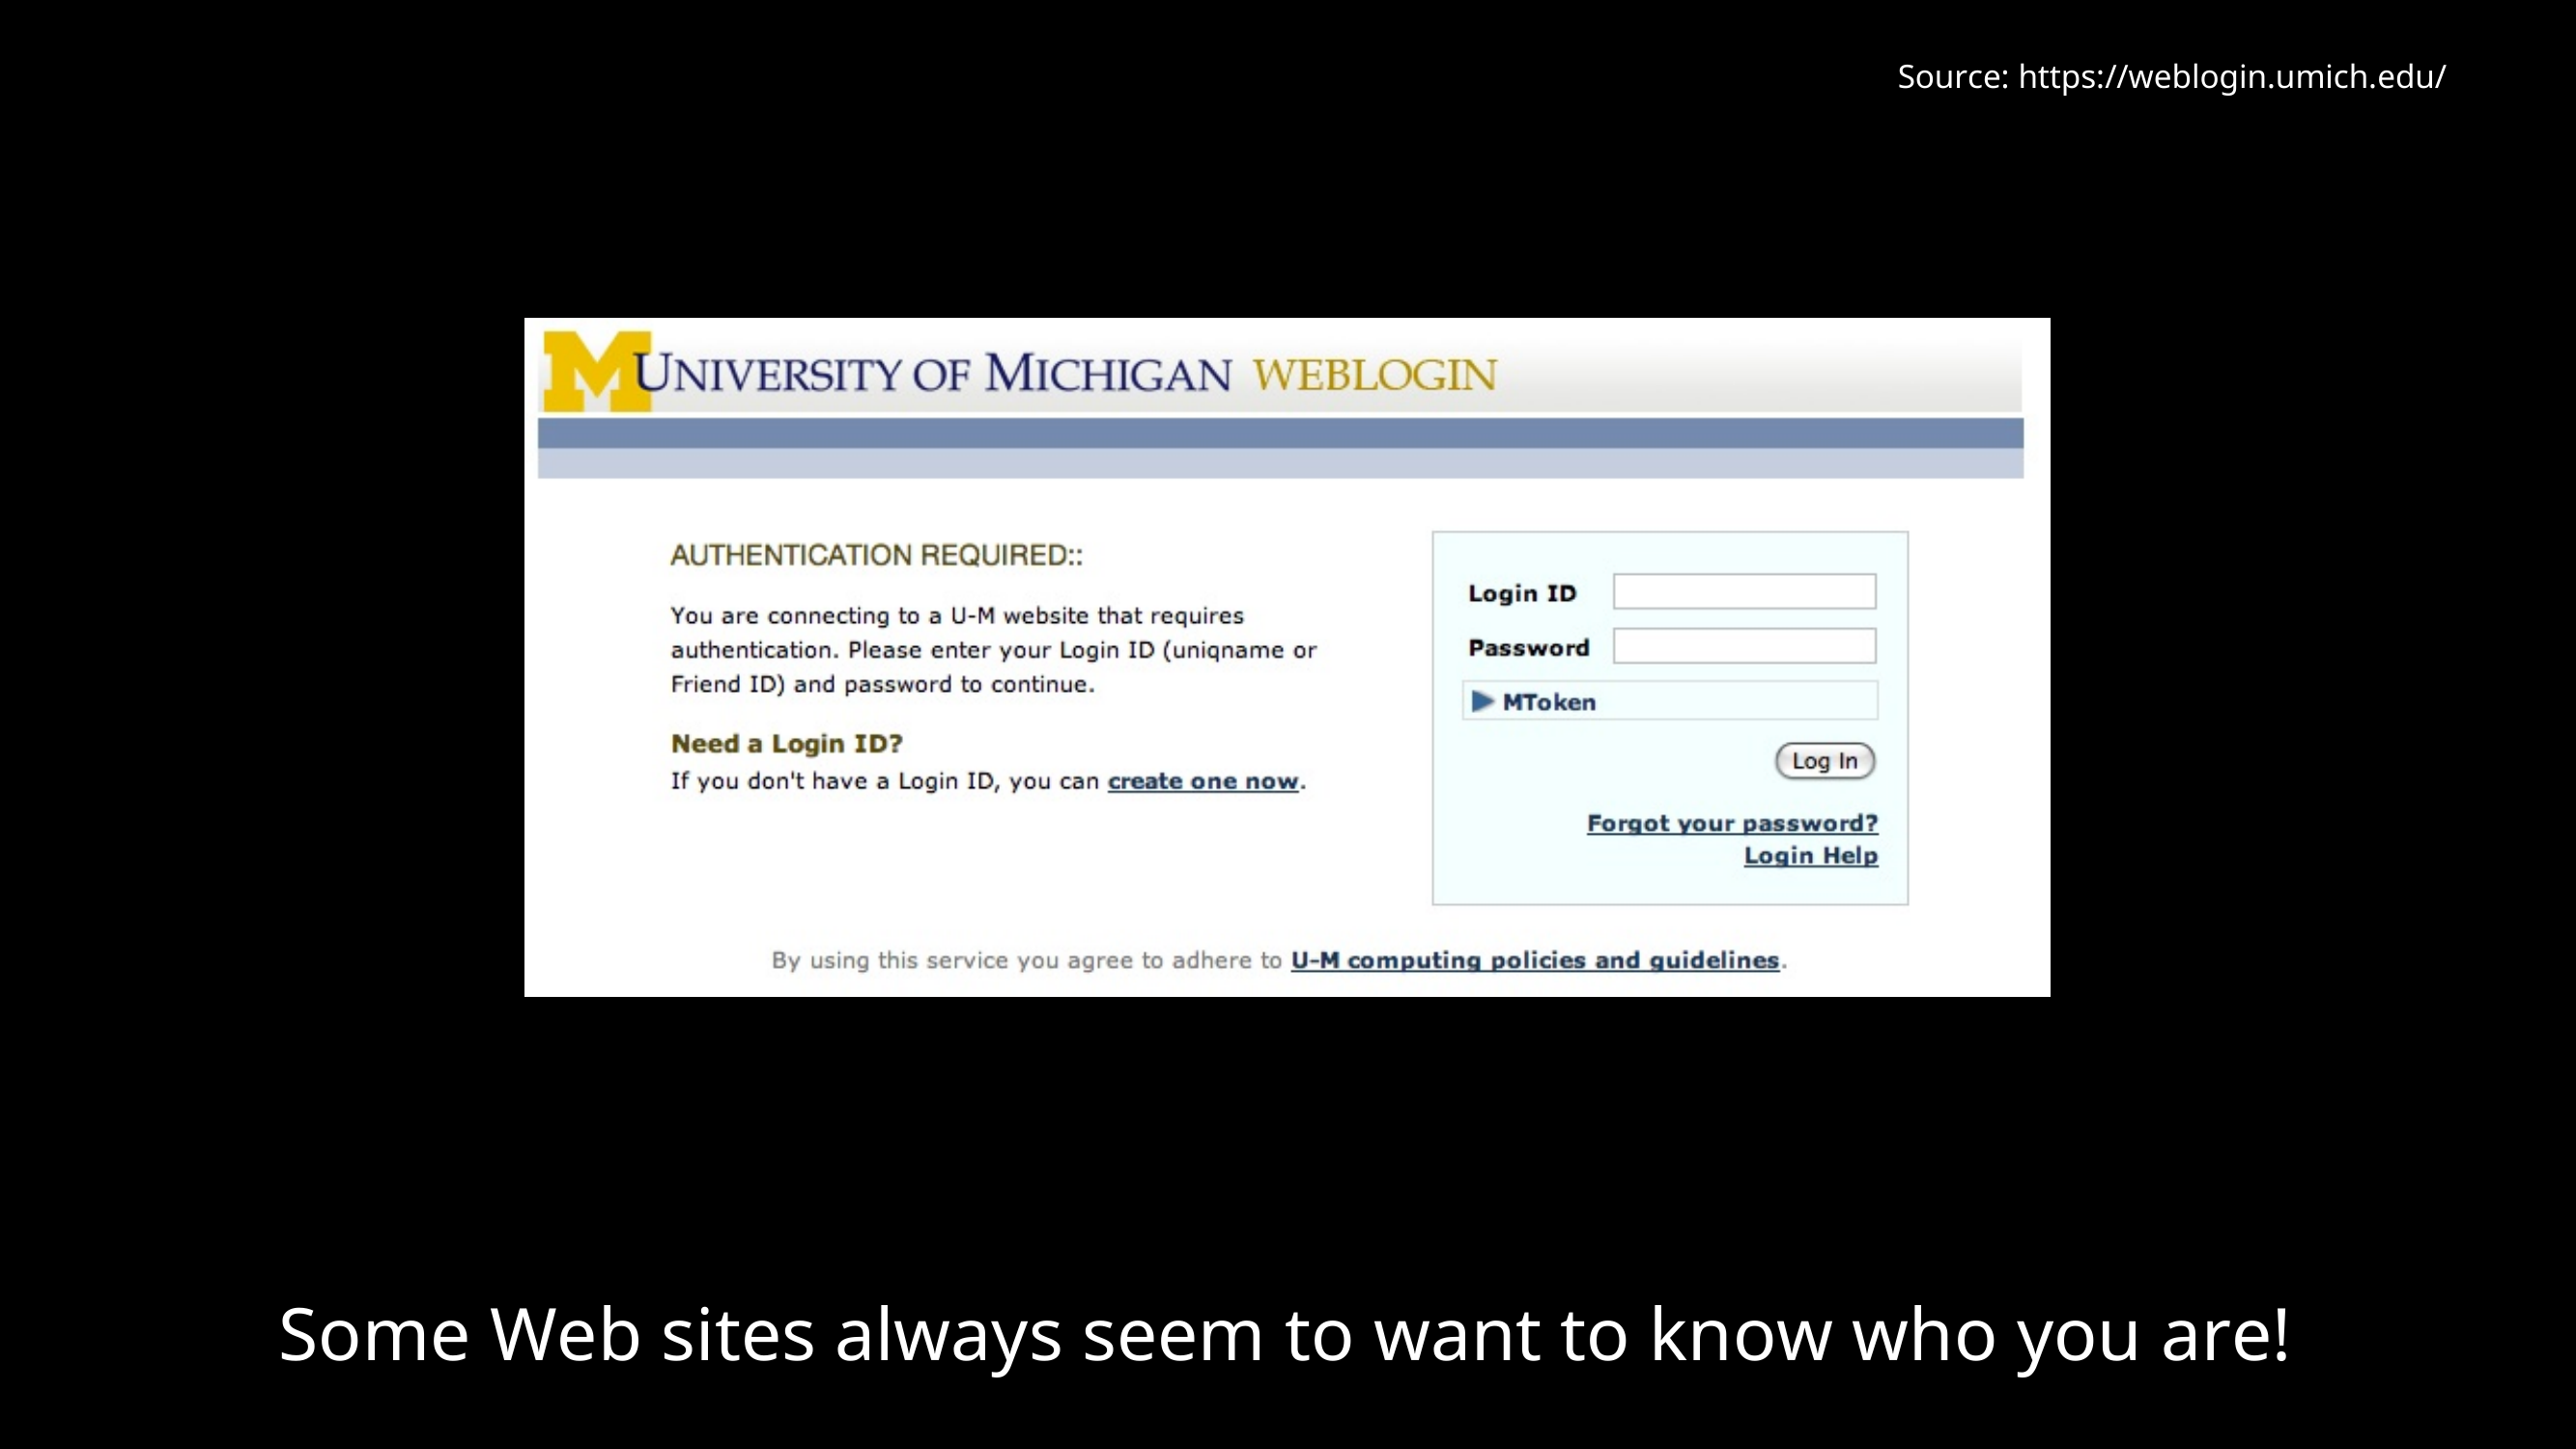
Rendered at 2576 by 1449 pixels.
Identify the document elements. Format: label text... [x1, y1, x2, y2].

text_box Some Web sites always seem to want to know who you are! [278, 1288, 2294, 1376]
text_box Source: https://weblogin.umich.edu/ [1883, 47, 2576, 102]
picture [524, 318, 2051, 997]
